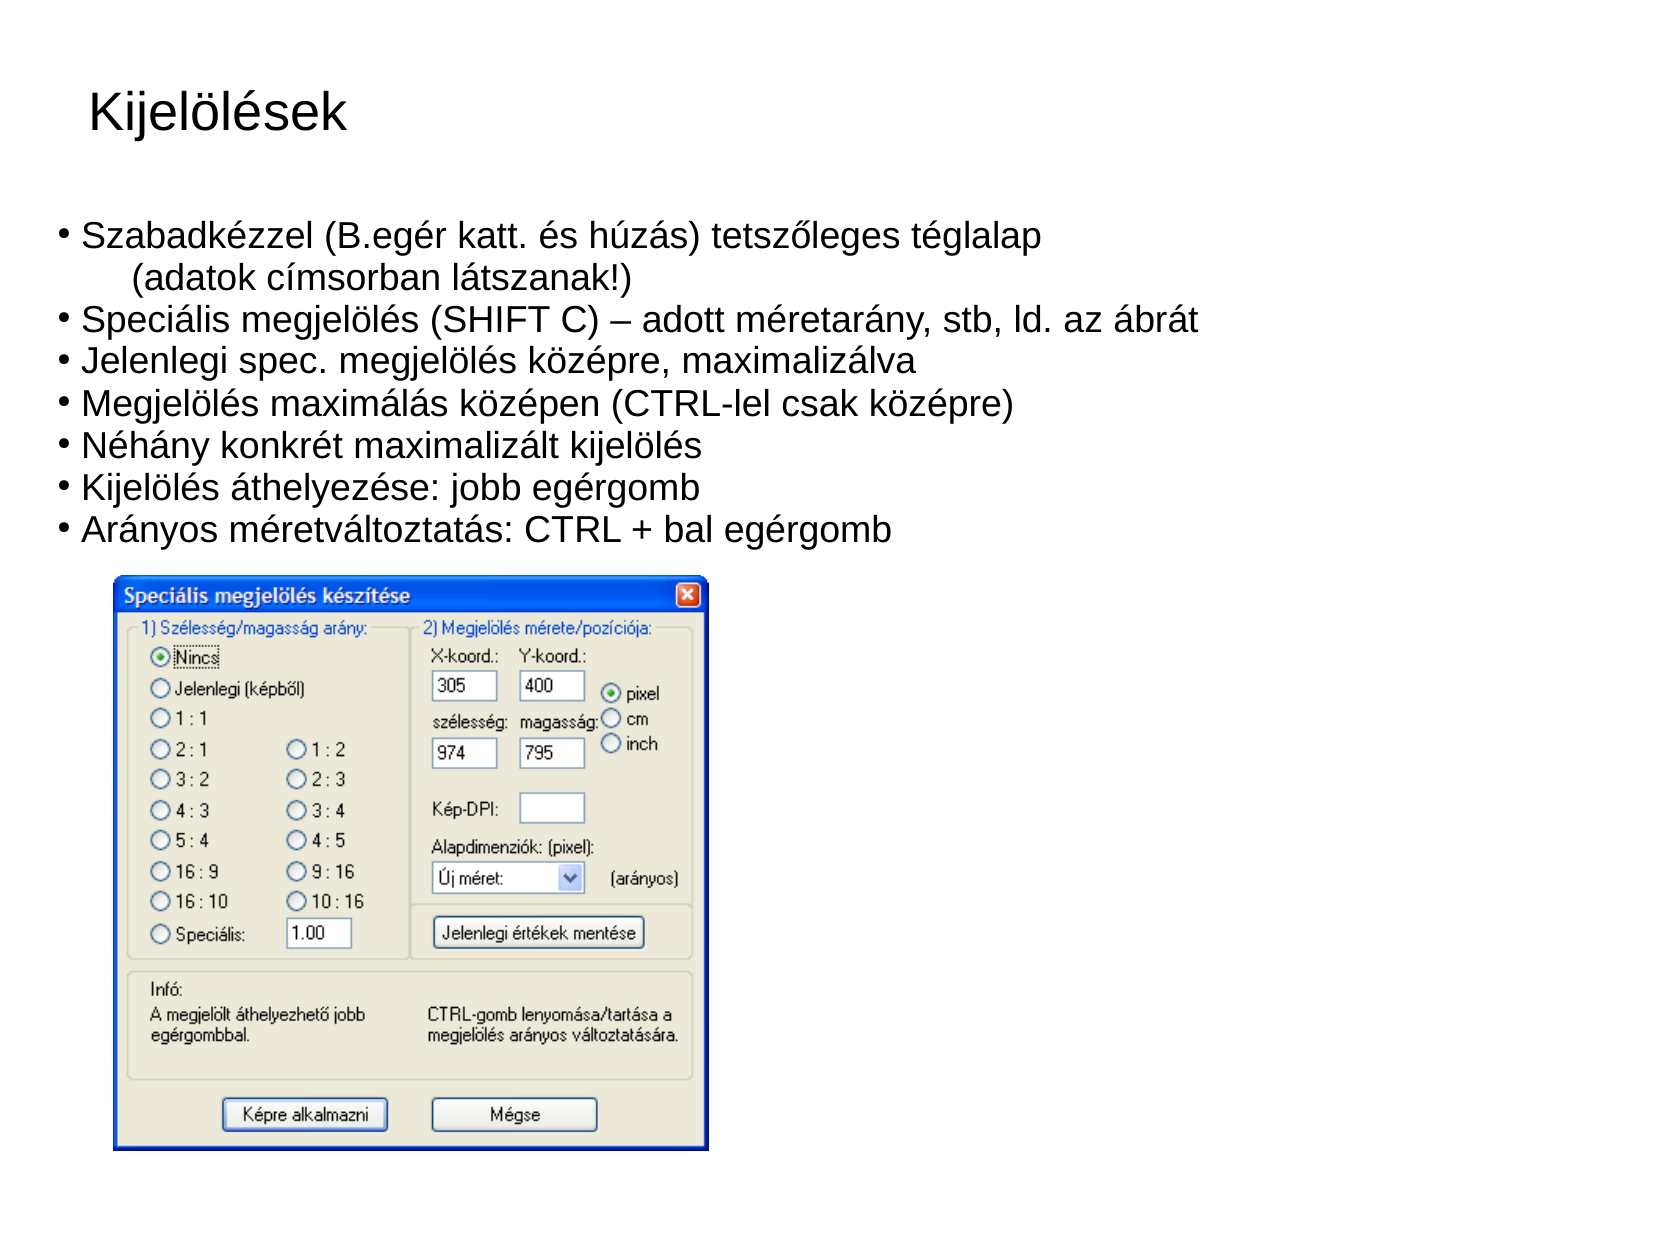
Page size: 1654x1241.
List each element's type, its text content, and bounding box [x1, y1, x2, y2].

text_box Kijelölések [73, 73, 364, 150]
picture [113, 575, 709, 1151]
text_box Szabadkézzel (B.egér katt. és húzás) tetszőleges téglalap (adatok címsorban látszanak!) Speciális megjelölés (SHIFT C) – adott méretarány, stb, ld. az ábrát Jelenlegi spec. megjelölés középre, maximalizálva Megjelölés maximálás középen (CTRL-lel csak középre) Néhány konkrét maximalizált kijelölés Kijelölés áthelyezése: jobb egérgomb Arányos méretváltoztatás: CTRL + bal egérgomb [42, 206, 1225, 600]
